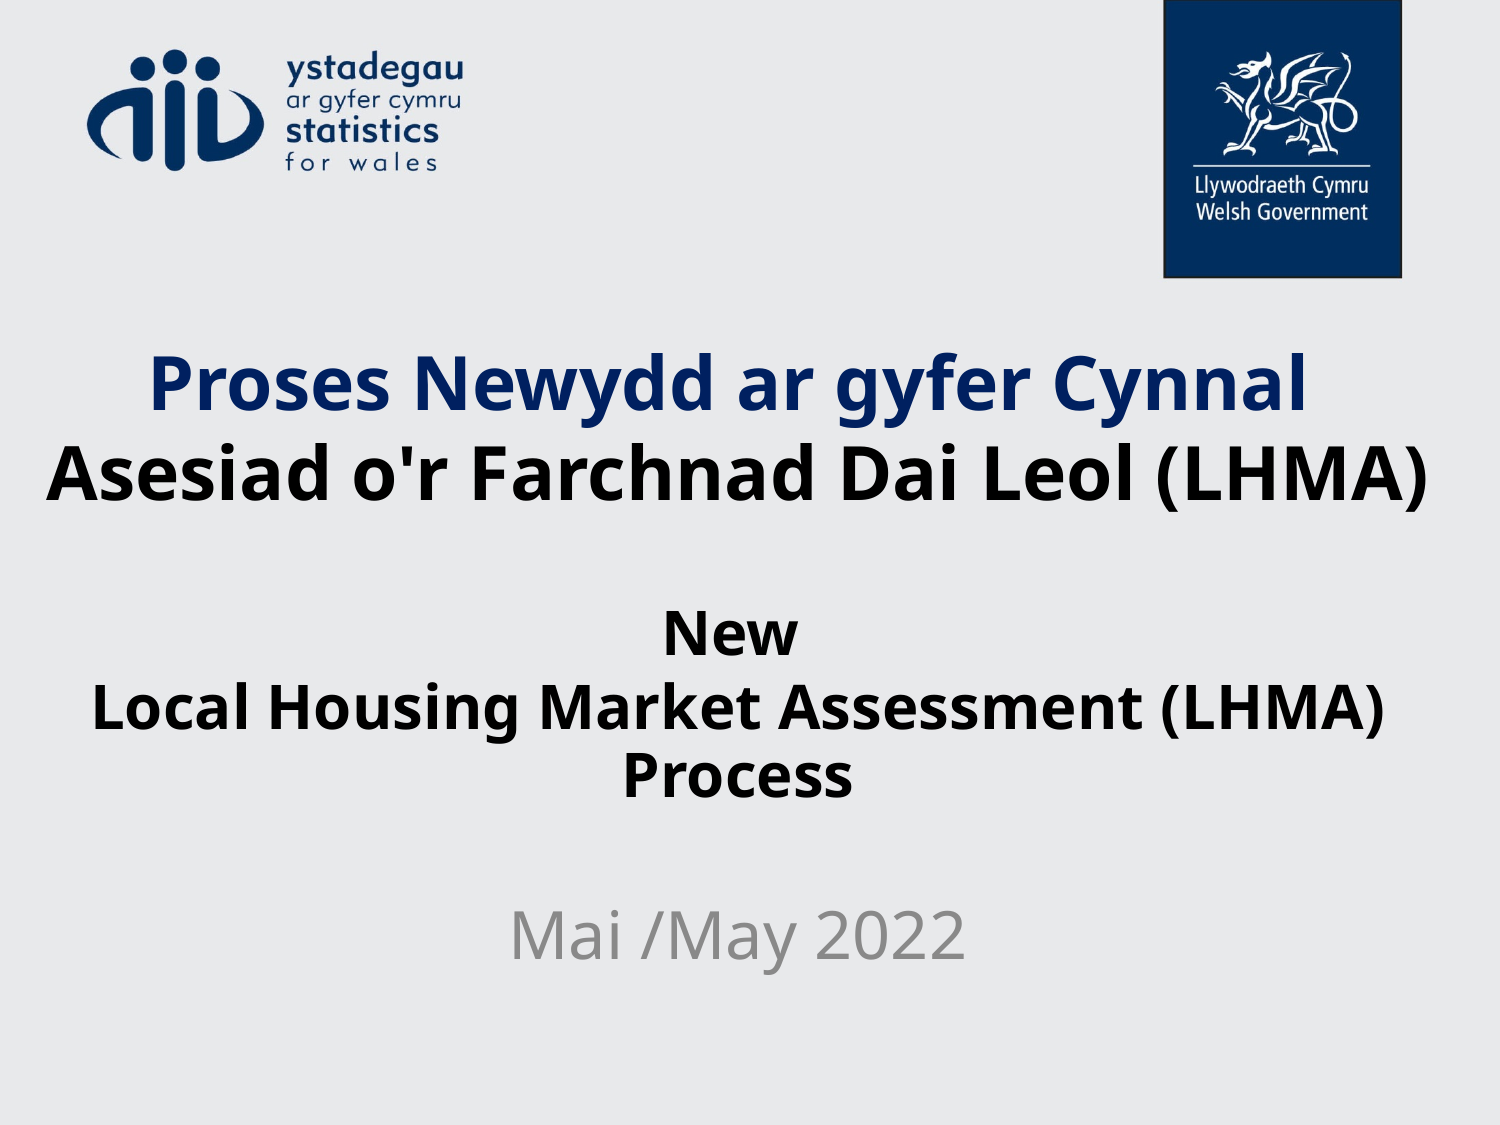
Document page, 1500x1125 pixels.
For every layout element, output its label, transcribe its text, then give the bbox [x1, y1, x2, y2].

subtitle Mai /May 2022 [213, 917, 1264, 1037]
title Proses Newydd ar gyfer Cynnal Asesiad o'r Farchnad Dai Leol (LHMA) [29, 301, 1447, 625]
text_box New Local Housing Market Assessment (LHMA) Process [29, 625, 1447, 917]
